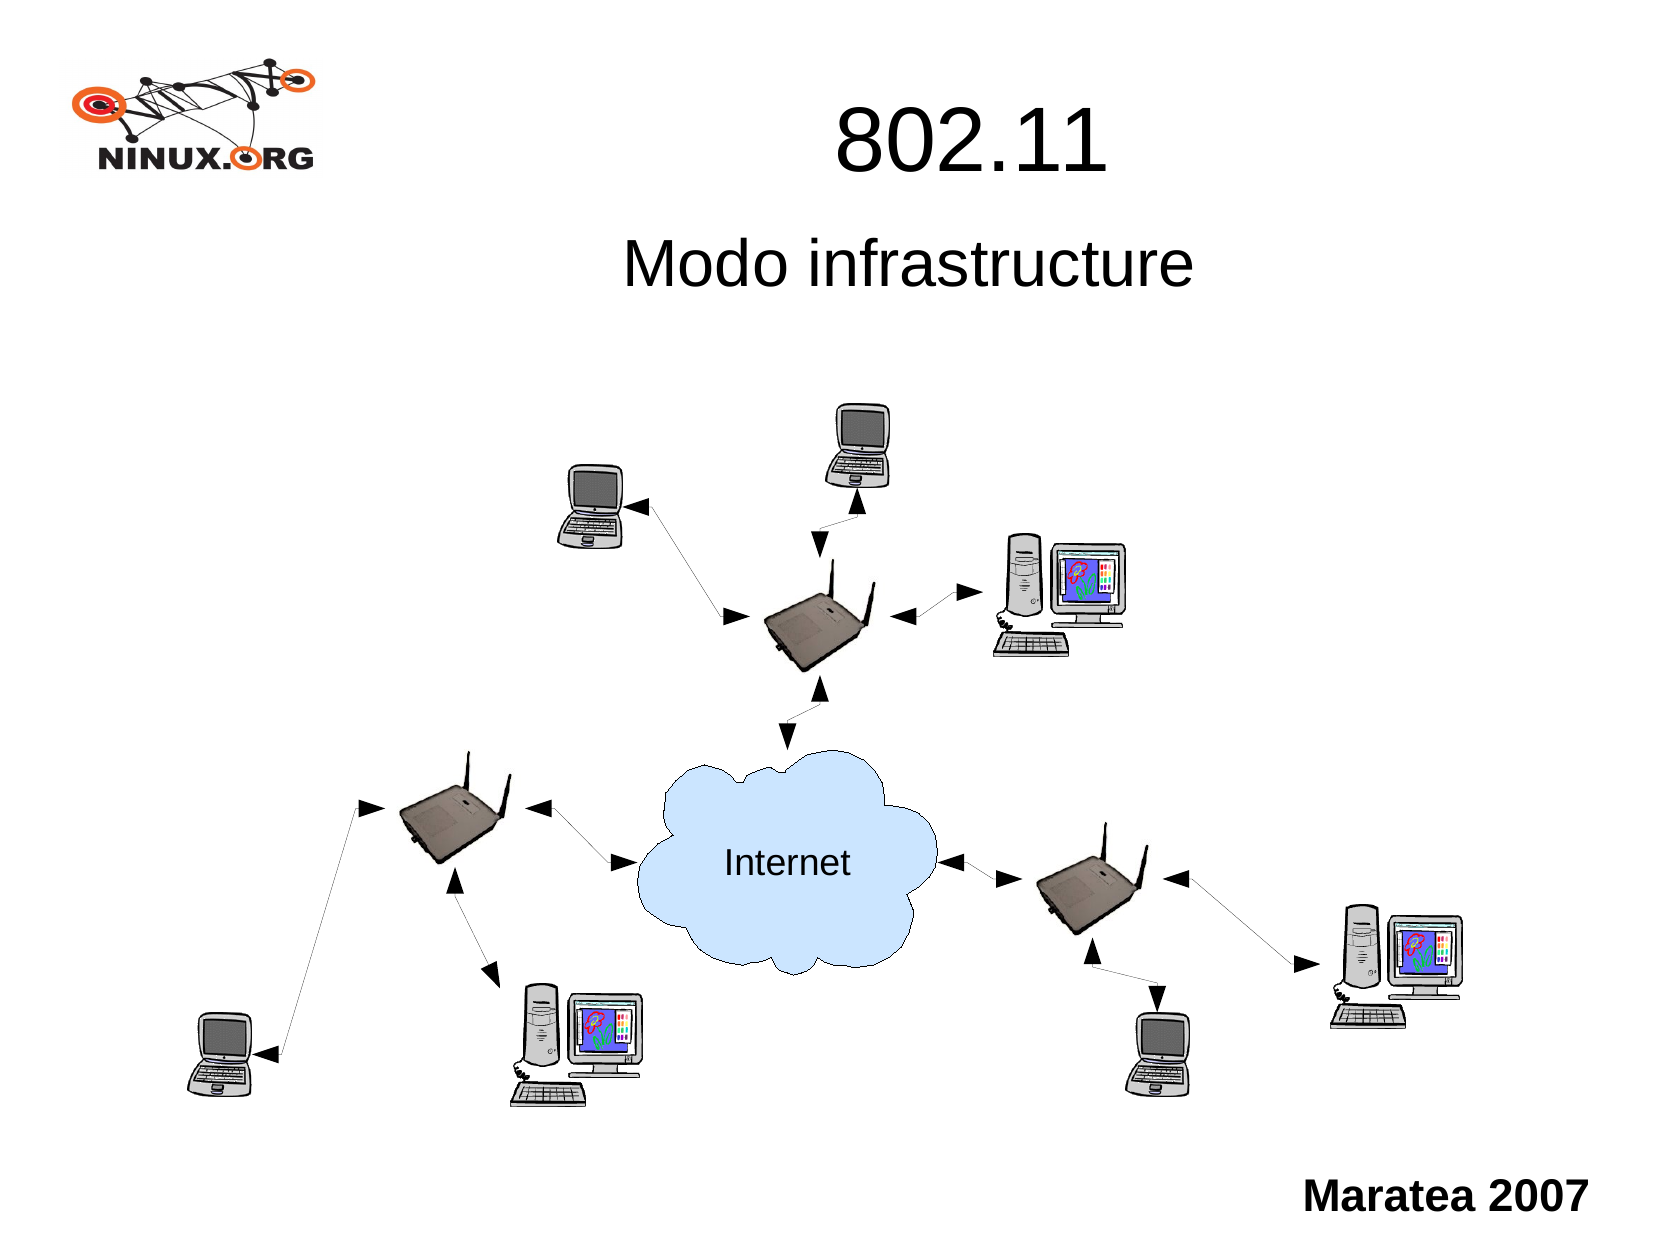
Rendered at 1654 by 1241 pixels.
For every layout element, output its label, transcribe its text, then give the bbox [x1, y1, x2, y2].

picture [1022, 820, 1163, 938]
picture [750, 557, 890, 676]
text_box Internet [637, 750, 938, 976]
picture [500, 978, 643, 1107]
picture [825, 403, 890, 488]
picture [187, 1012, 252, 1097]
picture [1320, 899, 1463, 1029]
title 802.11 [383, 43, 1565, 189]
picture [59, 58, 323, 178]
text_box Maratea 2007 [1275, 1162, 1651, 1237]
picture [557, 464, 623, 550]
subtitle Modo infrastructure [165, 189, 1654, 338]
picture [983, 528, 1126, 657]
picture [1125, 1012, 1190, 1097]
picture [385, 749, 526, 867]
